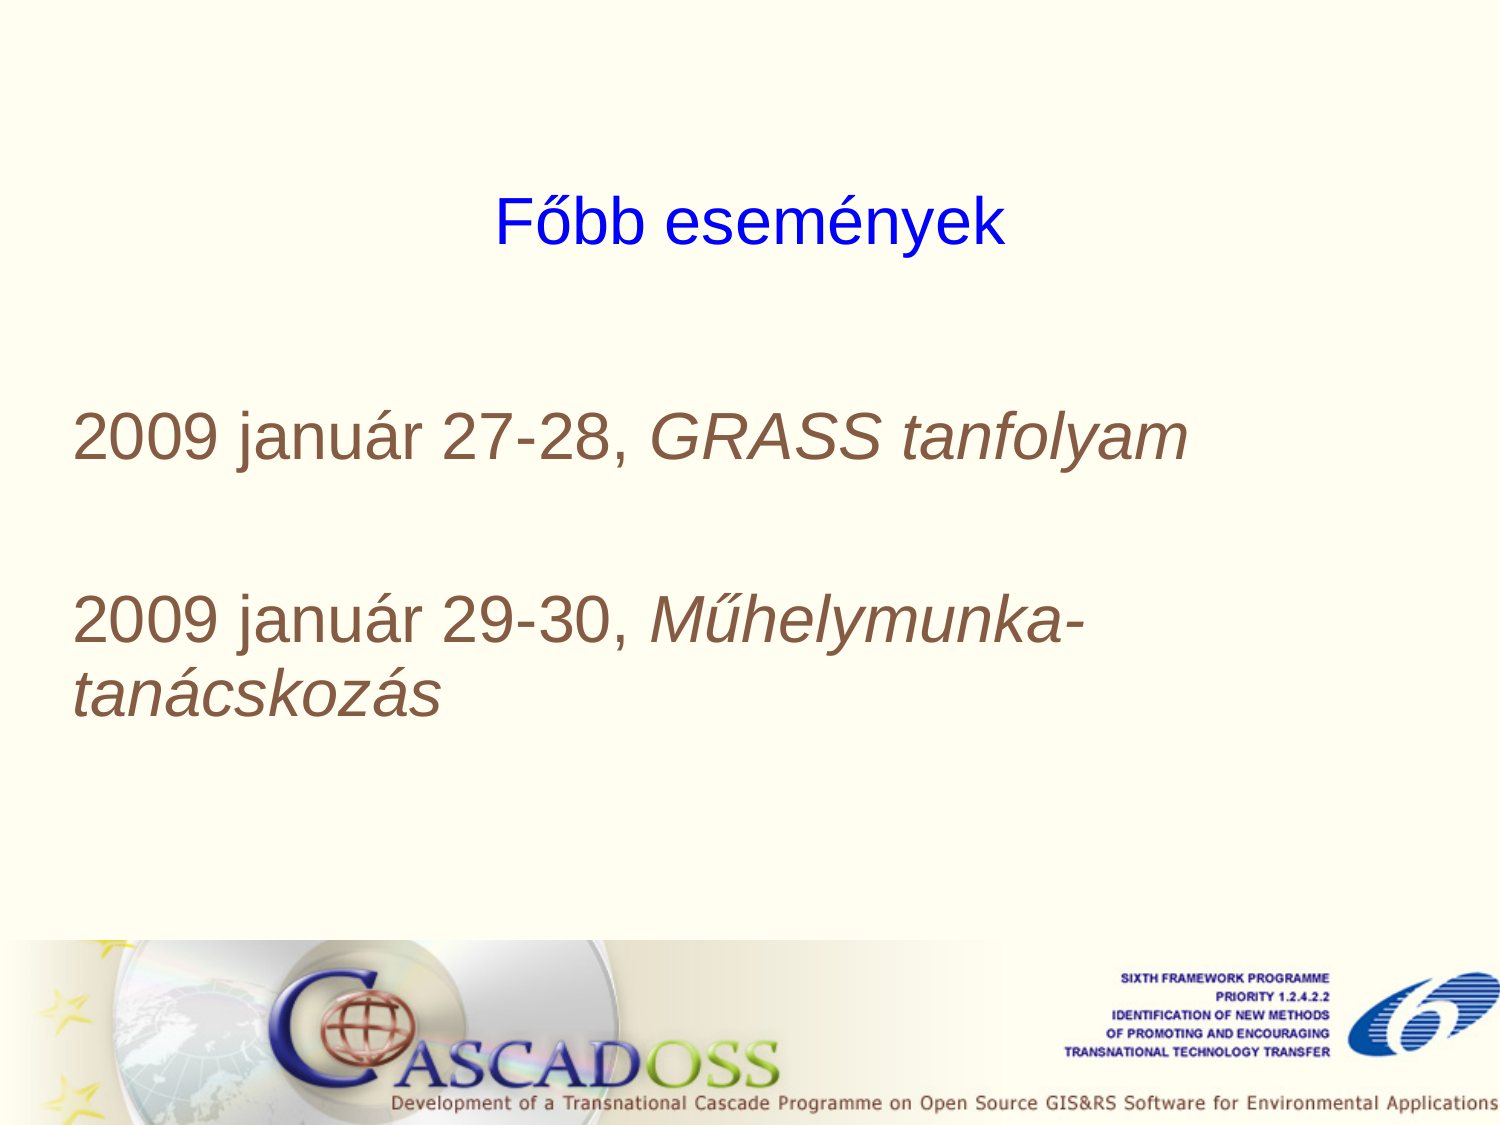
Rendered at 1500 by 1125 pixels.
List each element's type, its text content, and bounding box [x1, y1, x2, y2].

subtitle 2009 január 27-28, GRASS tanfolyam 2009 január 29-30, Műhelymunka- tanácskozás [72, 398, 1447, 732]
title Főbb események [112, 88, 1388, 355]
picture [0, 940, 1500, 1125]
